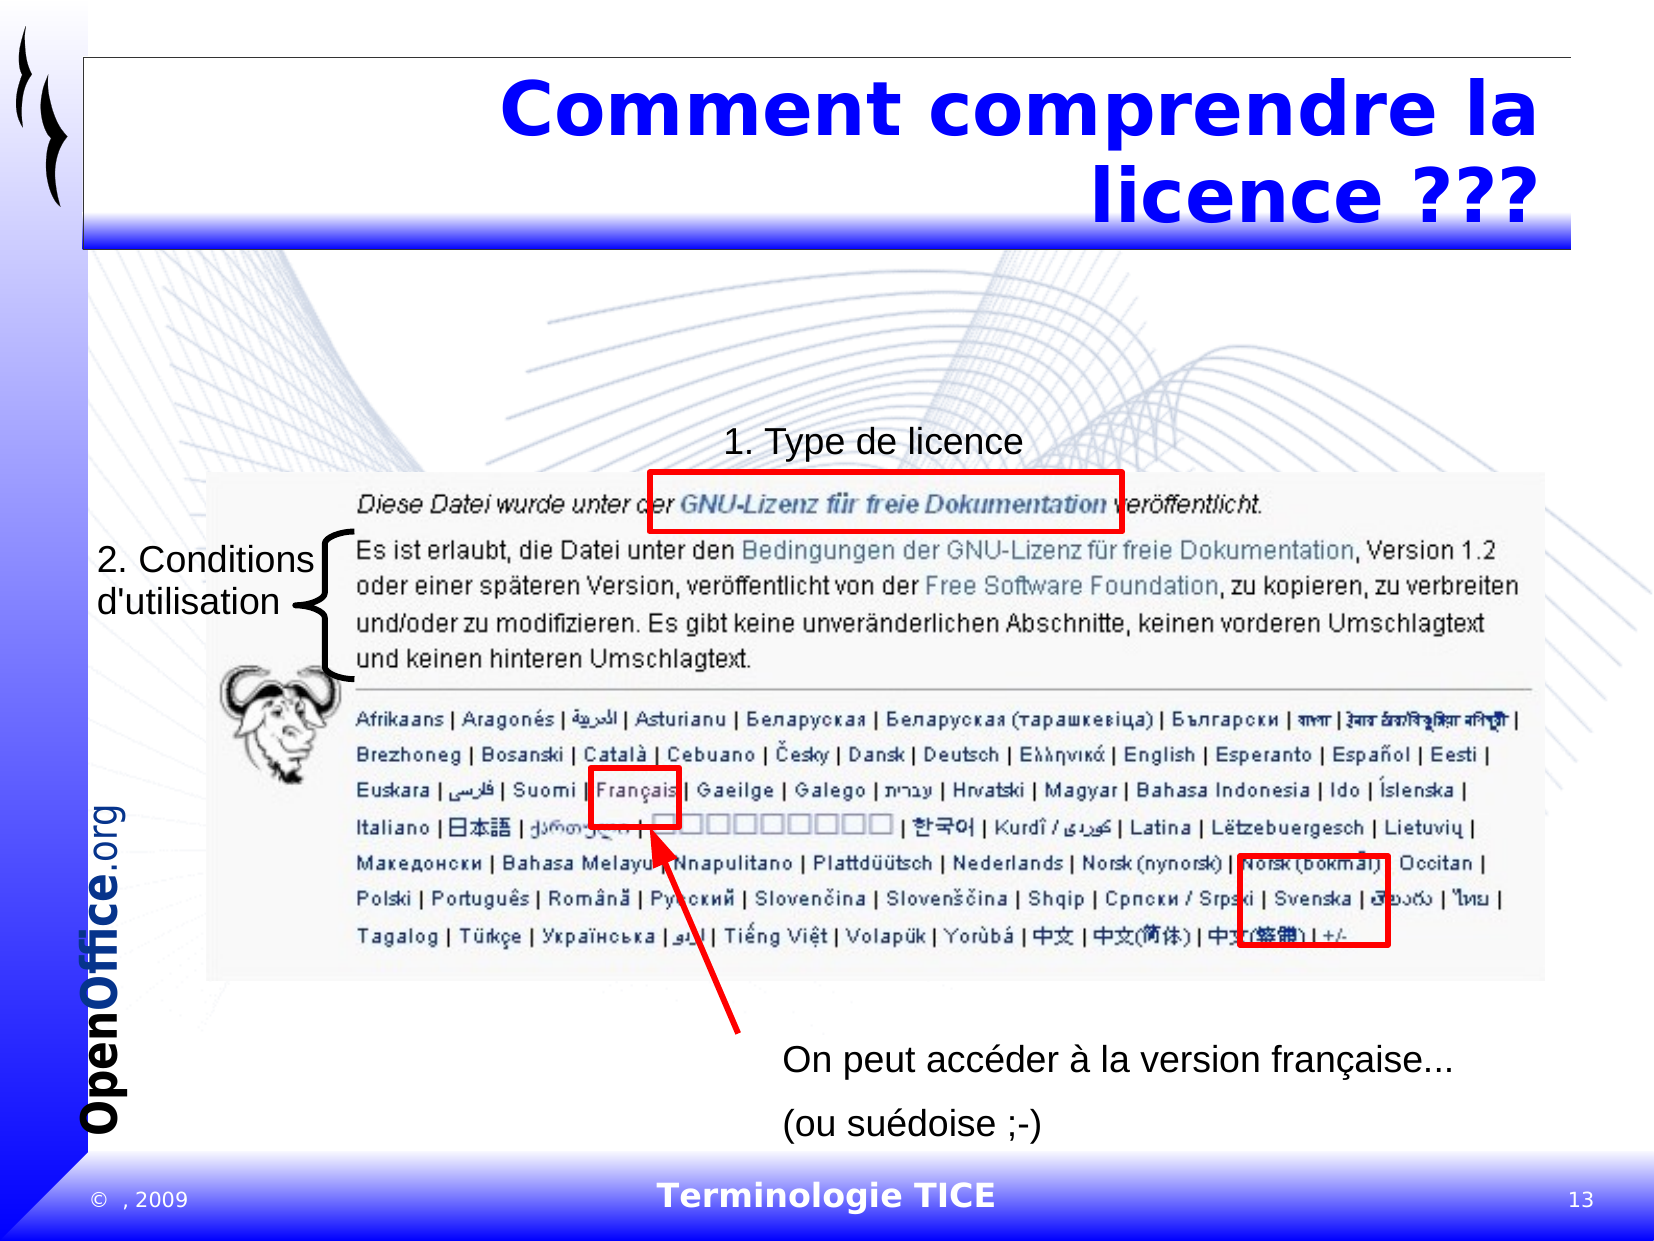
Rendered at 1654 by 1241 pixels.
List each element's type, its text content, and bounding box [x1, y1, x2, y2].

text_box 2. Conditions d'utilisation [82, 531, 341, 631]
title Comment comprendre la licence ??? [82, 56, 1571, 250]
picture [206, 472, 1545, 981]
text_box 1. Type de licence [708, 413, 1040, 471]
picture [653, 475, 1119, 529]
text_box On peut accéder à la version française... [767, 1031, 1470, 1089]
text_box (ou suédoise ;-) [767, 1094, 1058, 1152]
